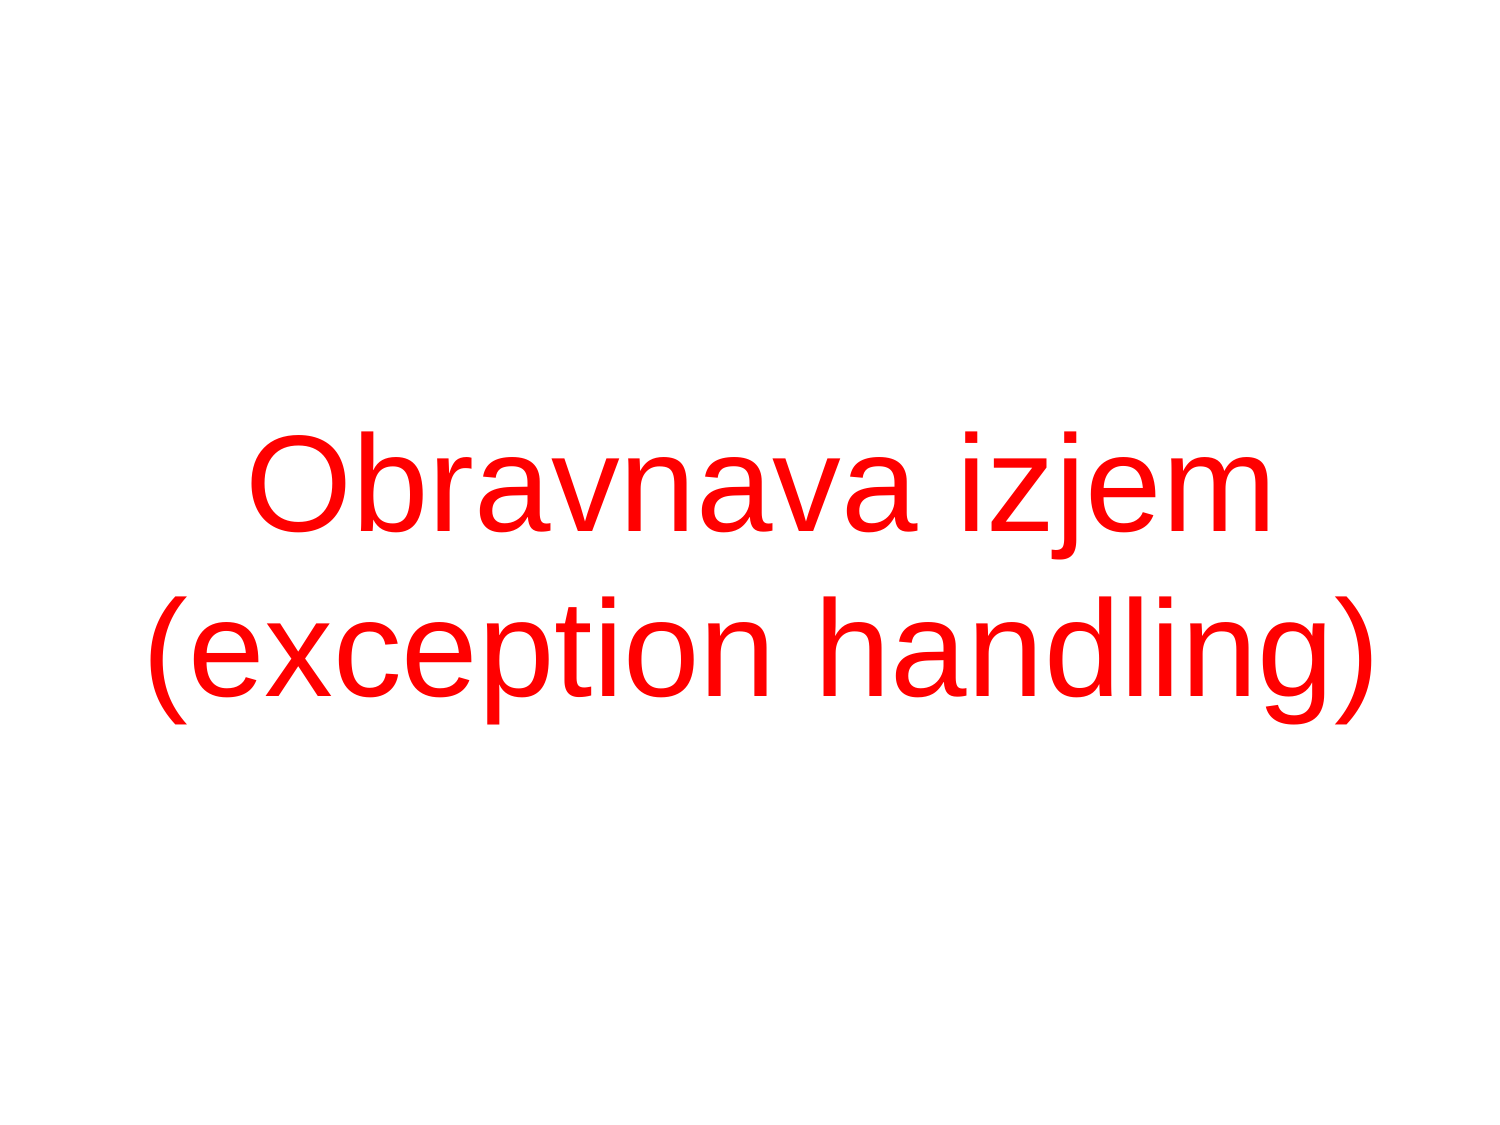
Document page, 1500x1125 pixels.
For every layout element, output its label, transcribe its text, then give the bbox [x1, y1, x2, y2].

text_box Obravnava izjem (exception handling) [58, 386, 1465, 732]
